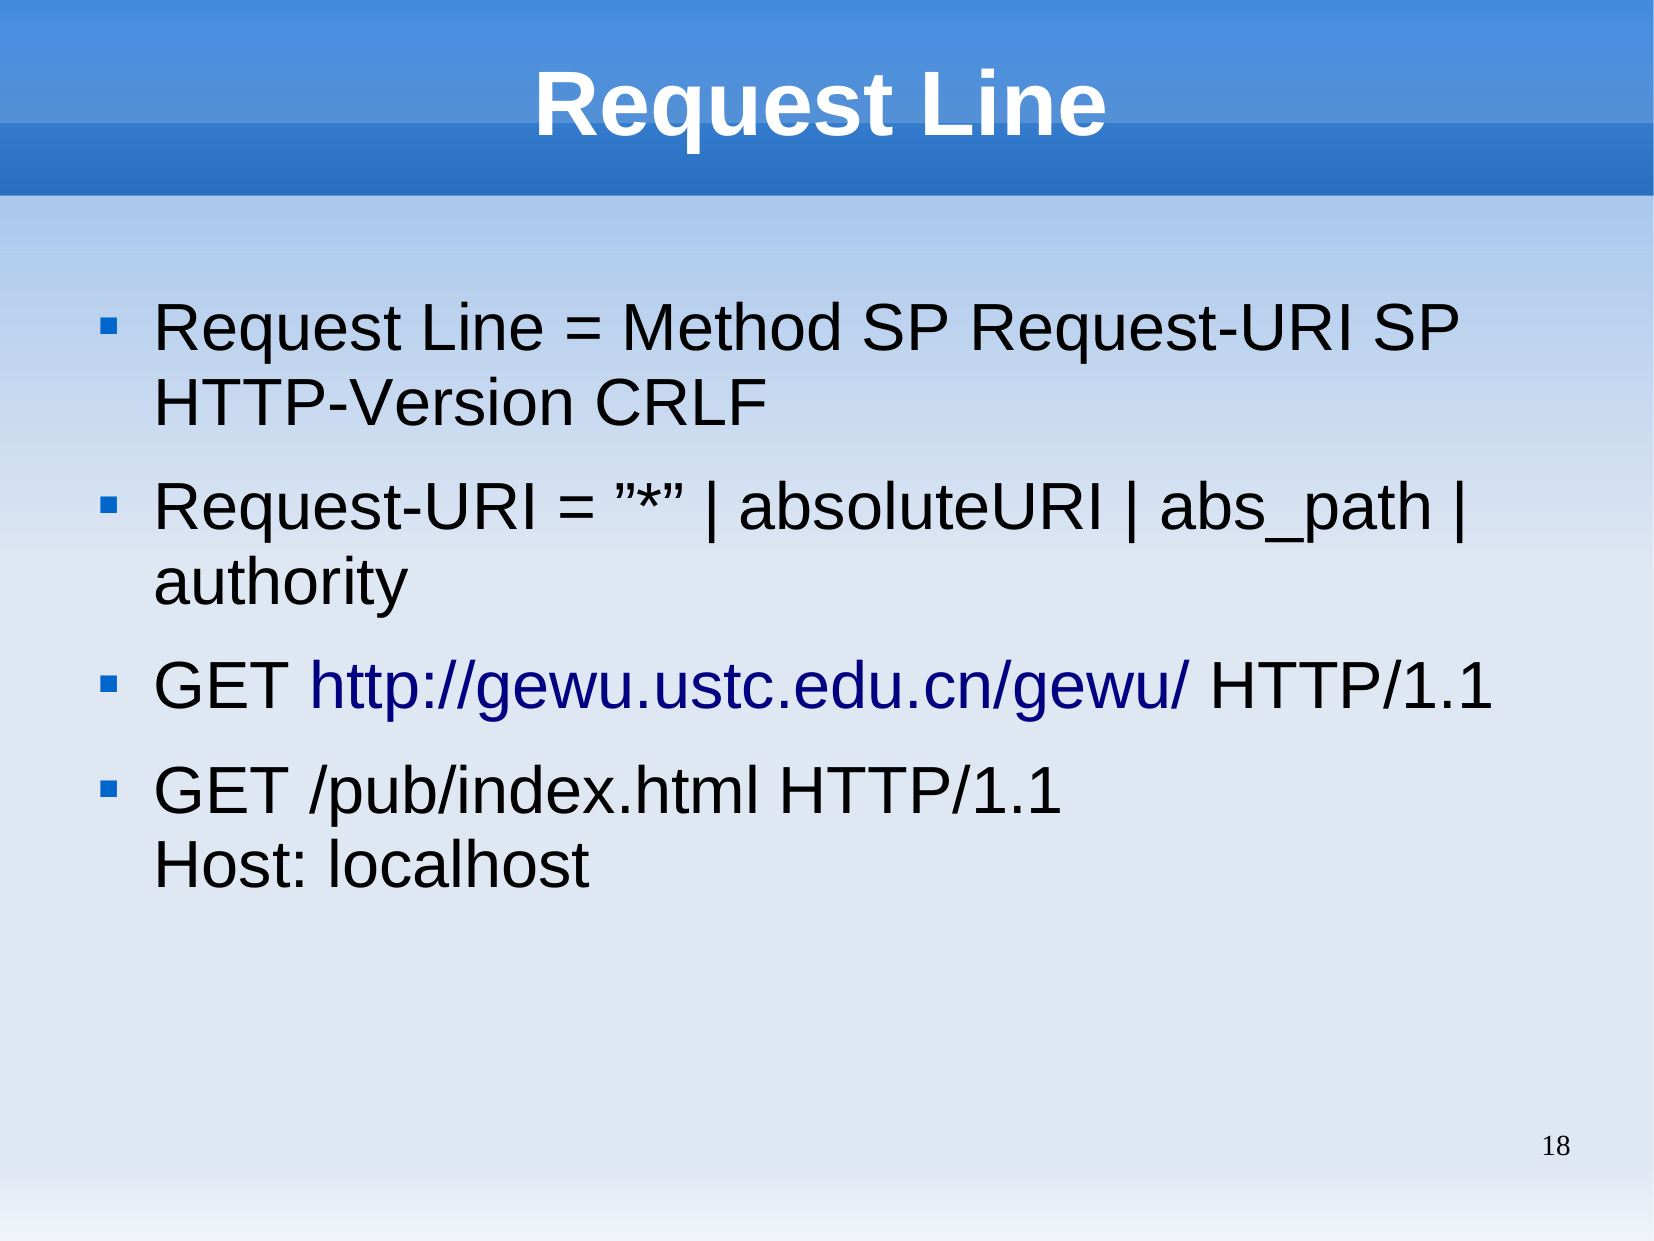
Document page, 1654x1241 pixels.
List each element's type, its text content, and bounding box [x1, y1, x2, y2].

title Request Line [76, 0, 1565, 208]
picture [0, 0, 1654, 1241]
list Request Line = Method SP Request-URI SP HTTP-Version CRLF Request-URI = ”*” | absoluteURI | abs_path | authority GET http://gewu.ustc.edu.cn/gewu/ HTTP/1.1 GET /pub/index.html HTTP/1.1 Host: localhost [82, 290, 1571, 1109]
